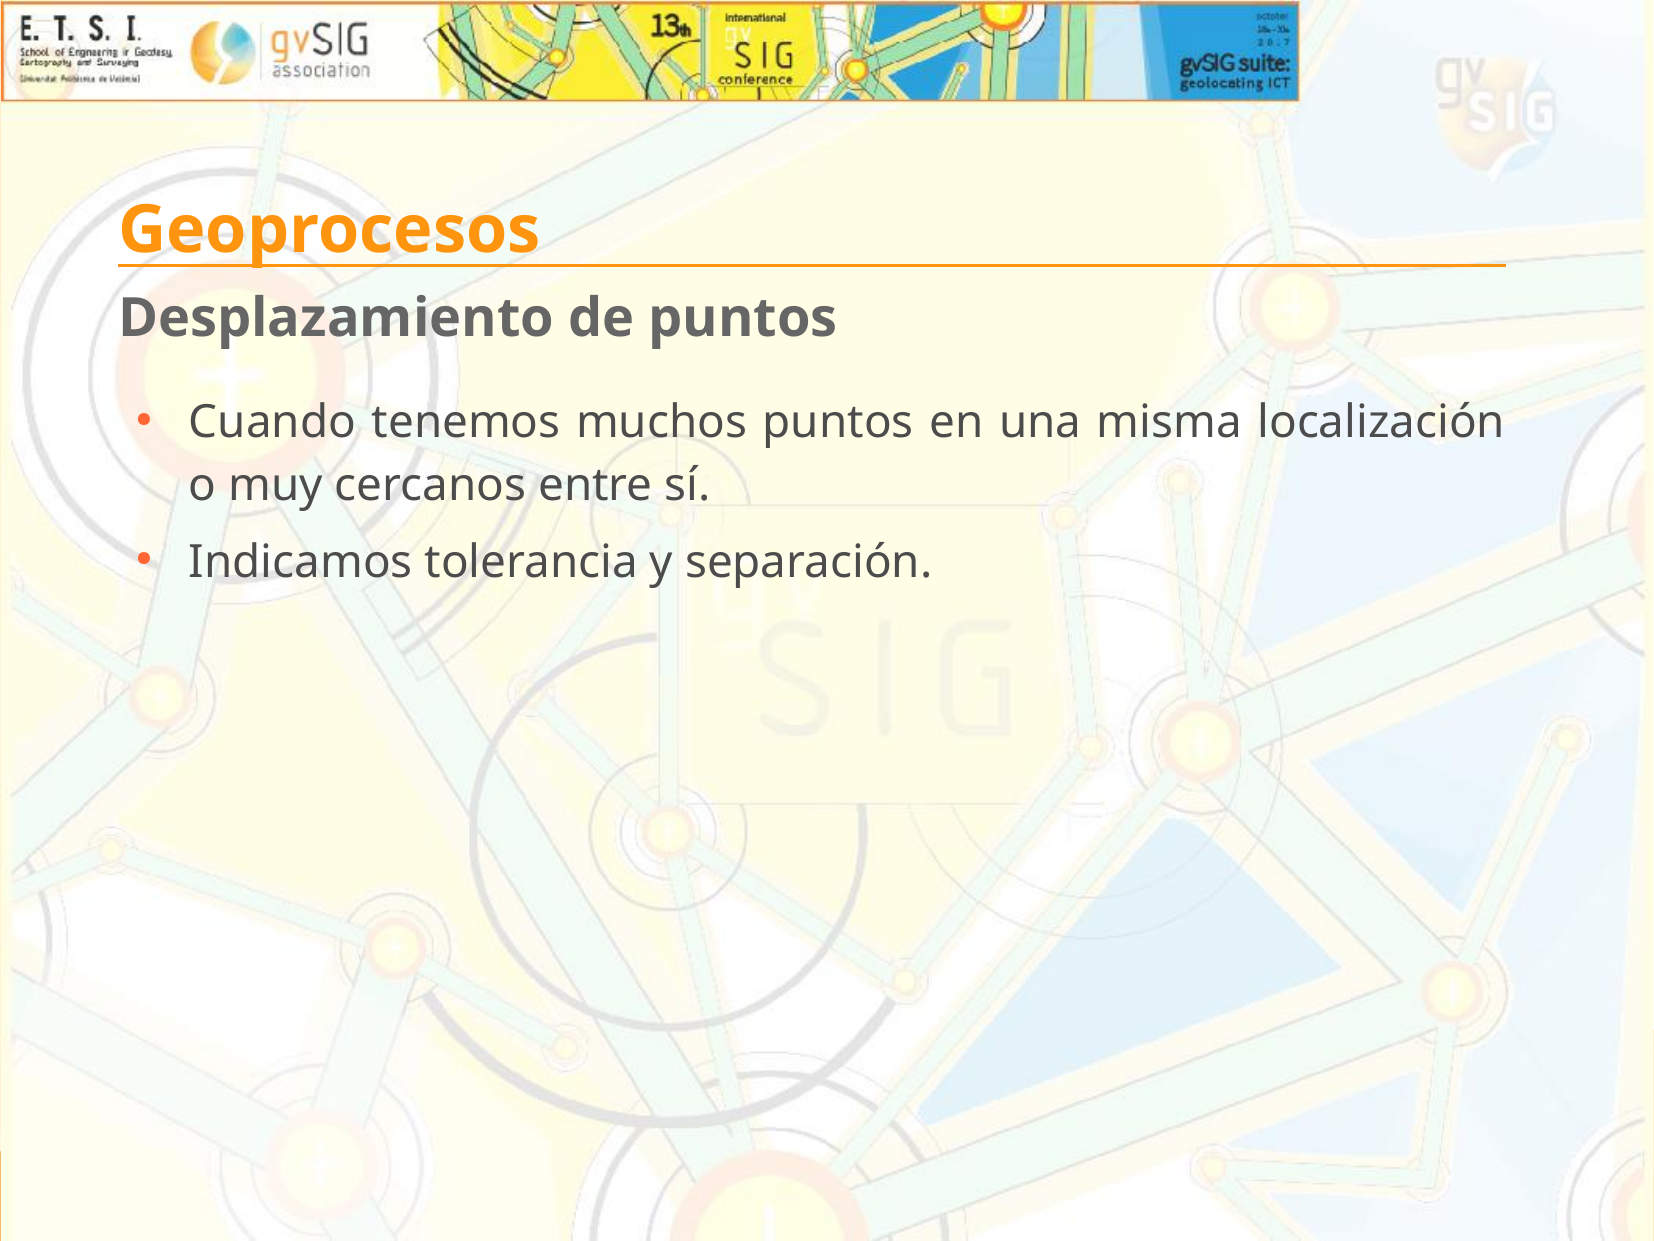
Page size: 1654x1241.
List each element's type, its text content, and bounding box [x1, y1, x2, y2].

list Cuando tenemos muchos puntos en una misma localización o muy cercanos entre sí. Indicamos tolerancia y separación. [118, 311, 1506, 1093]
picture [0, 0, 1654, 1241]
title Geoprocesos [118, 177, 1607, 276]
text_box Desplazamiento de puntos [118, 252, 1418, 379]
